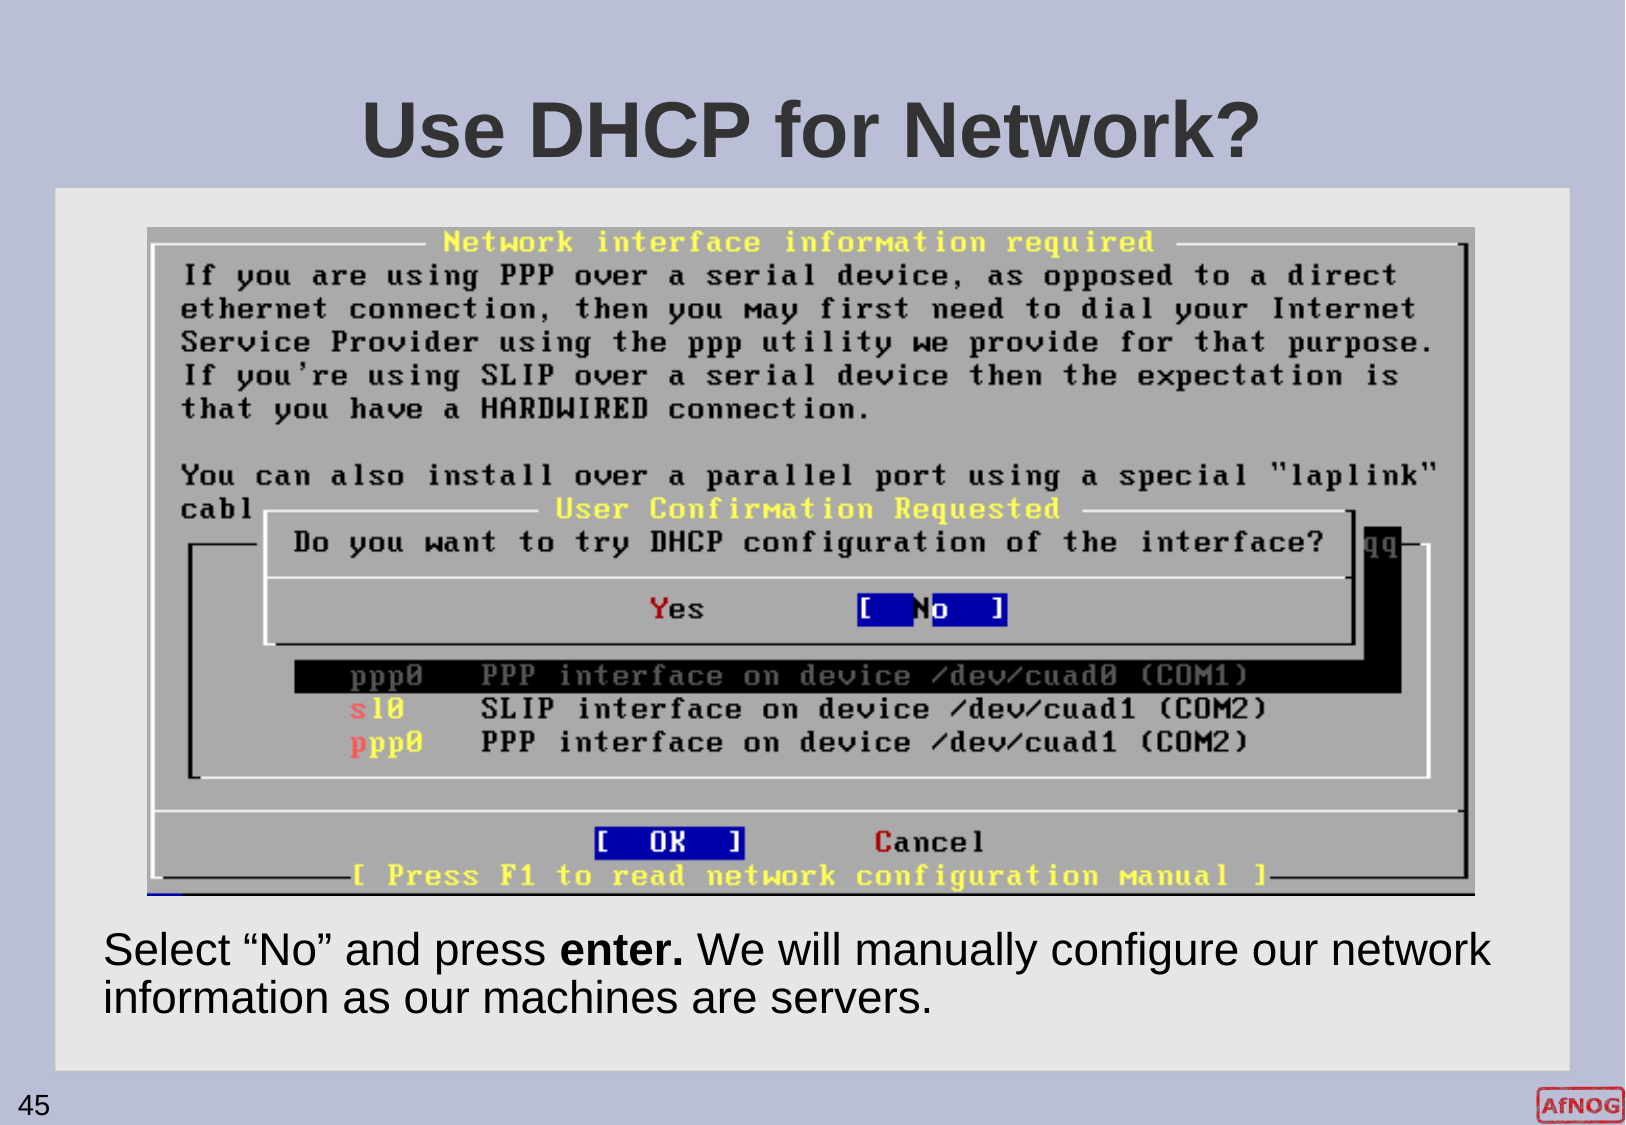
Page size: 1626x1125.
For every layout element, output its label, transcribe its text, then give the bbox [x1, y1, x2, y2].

text_box Select “No” and press enter. We will manually configure our network information as our machines are servers. [88, 915, 1536, 1031]
title Use DHCP for Network? [54, 44, 1571, 215]
picture [147, 227, 1475, 896]
picture [1535, 1085, 1626, 1125]
